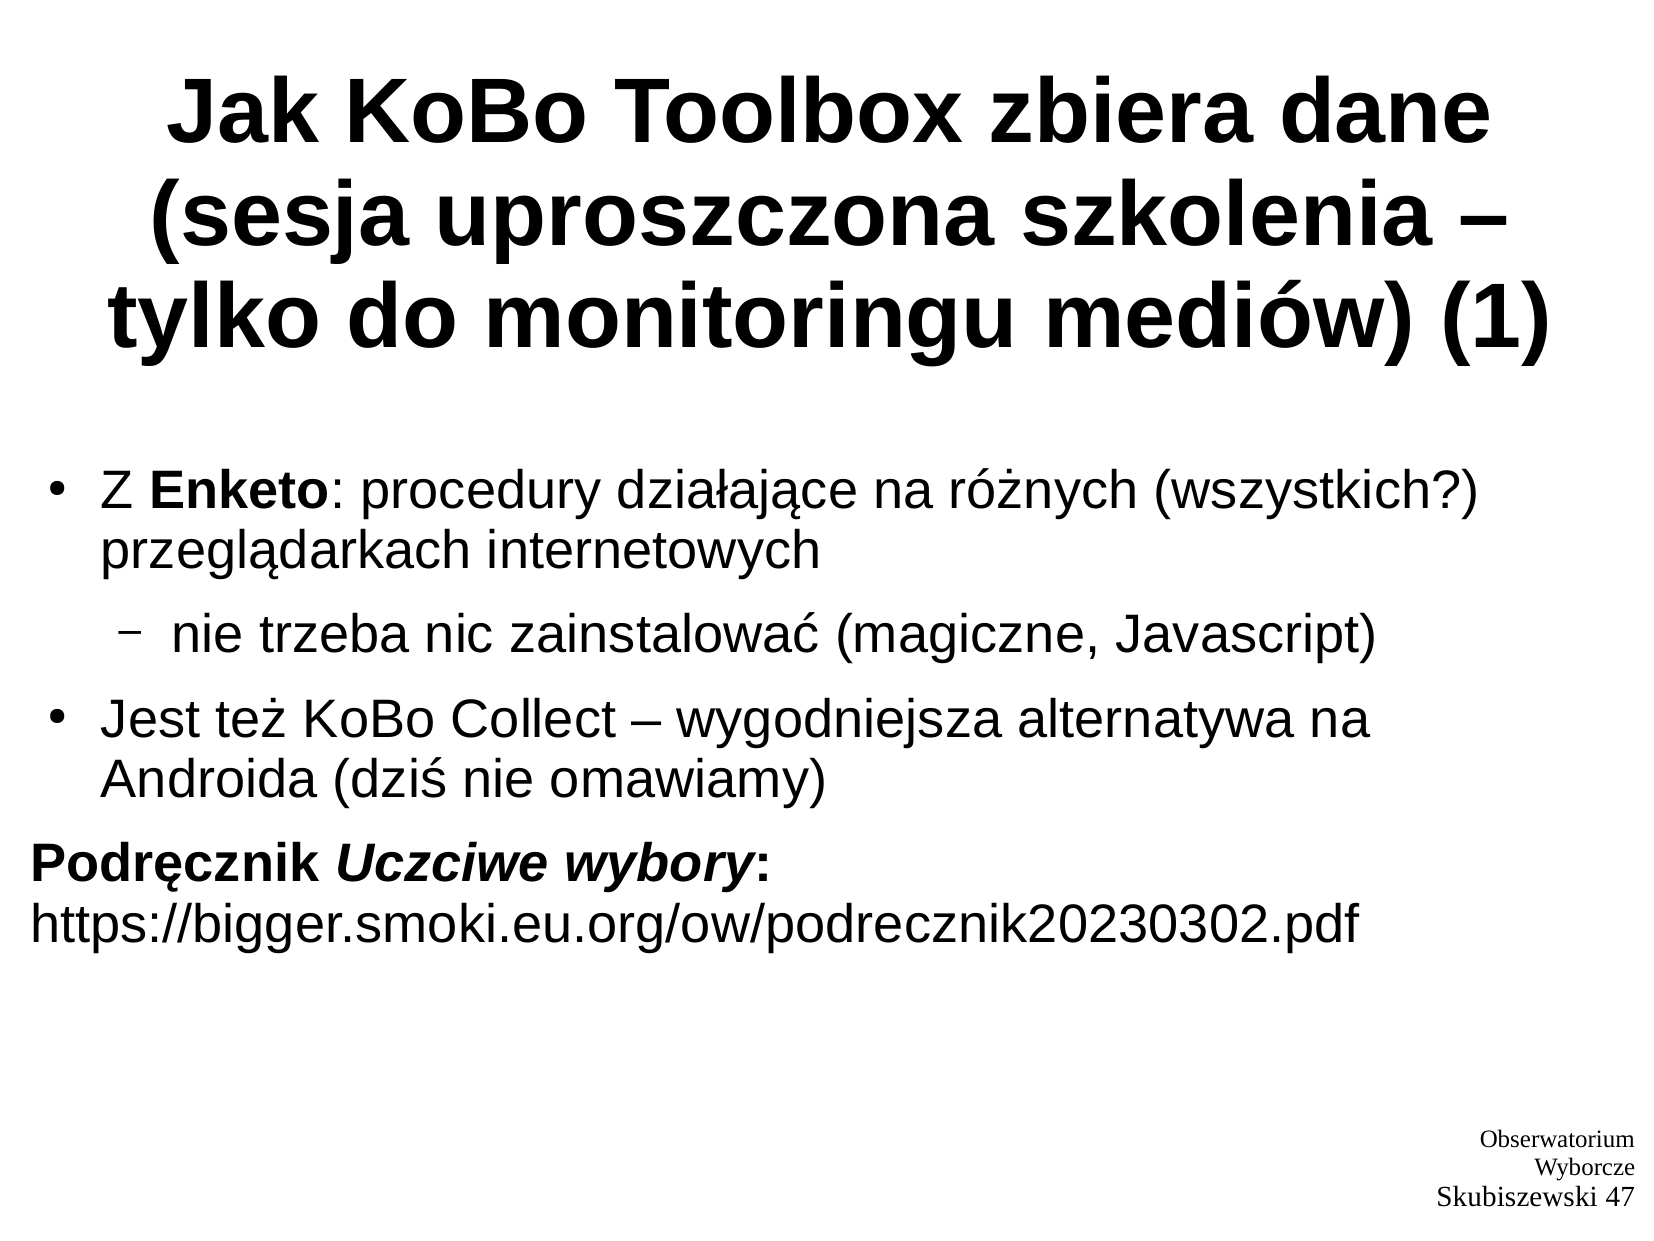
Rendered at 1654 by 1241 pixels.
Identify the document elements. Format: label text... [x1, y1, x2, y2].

title Jak KoBo Toolbox zbiera dane (sesja uproszczona szkolenia – tylko do monitoringu mediów) (1) [86, 60, 1575, 368]
list Z Enketo: procedury działające na różnych (wszystkich?) przeglądarkach internetowych nie trzeba nic zainstalować (magiczne, Javascript) Jest też KoBo Collect – wygodniejsza alternatywa na Androida (dziś nie omawiamy) Podręcznik Uczciwe wybory: https://bigger.smoki.eu.org/ow/podrecznik20230302.pdf [30, 375, 1583, 1156]
